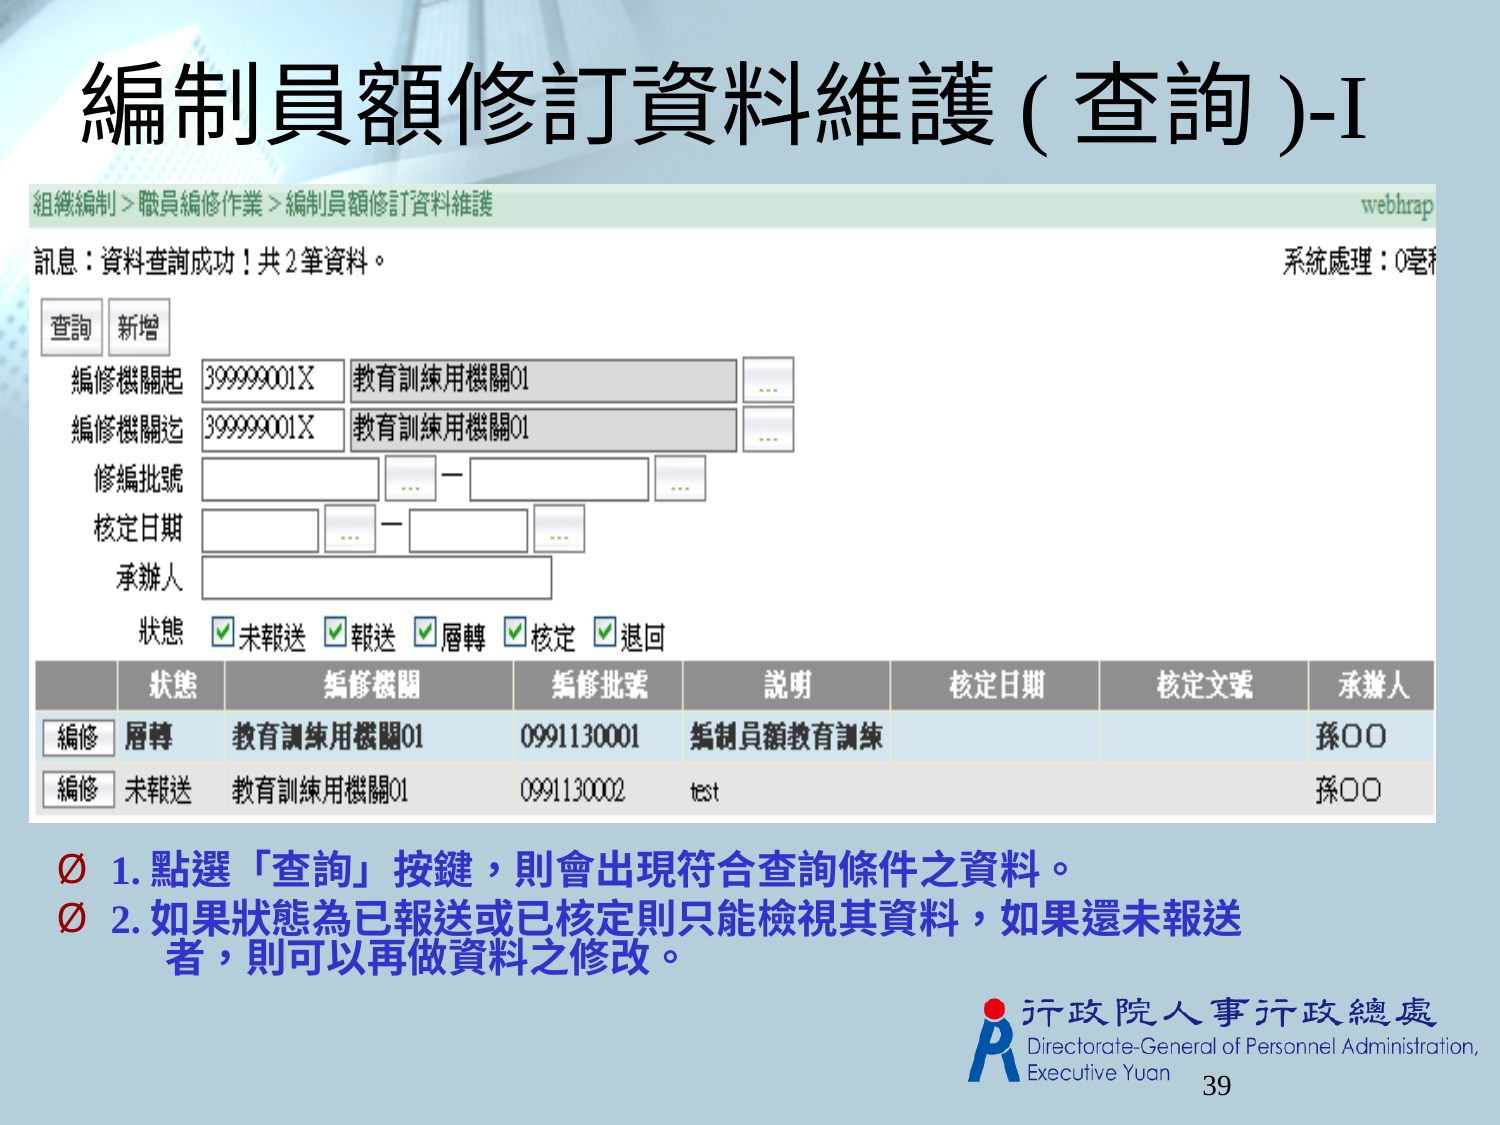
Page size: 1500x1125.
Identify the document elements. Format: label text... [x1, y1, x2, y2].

title 編制員額修訂資料維護(查詢)-I [64, 31, 1388, 173]
list 1.點選「查詢」按鍵，則會出現符合查詢條件之資料。 2.如果狀態為已報送或已核定則只能檢視其資料，如果還未報送者，則可以再做資料之修改。 [41, 846, 1317, 988]
text_box [1187, 1058, 1500, 1124]
picture [29, 184, 1436, 823]
